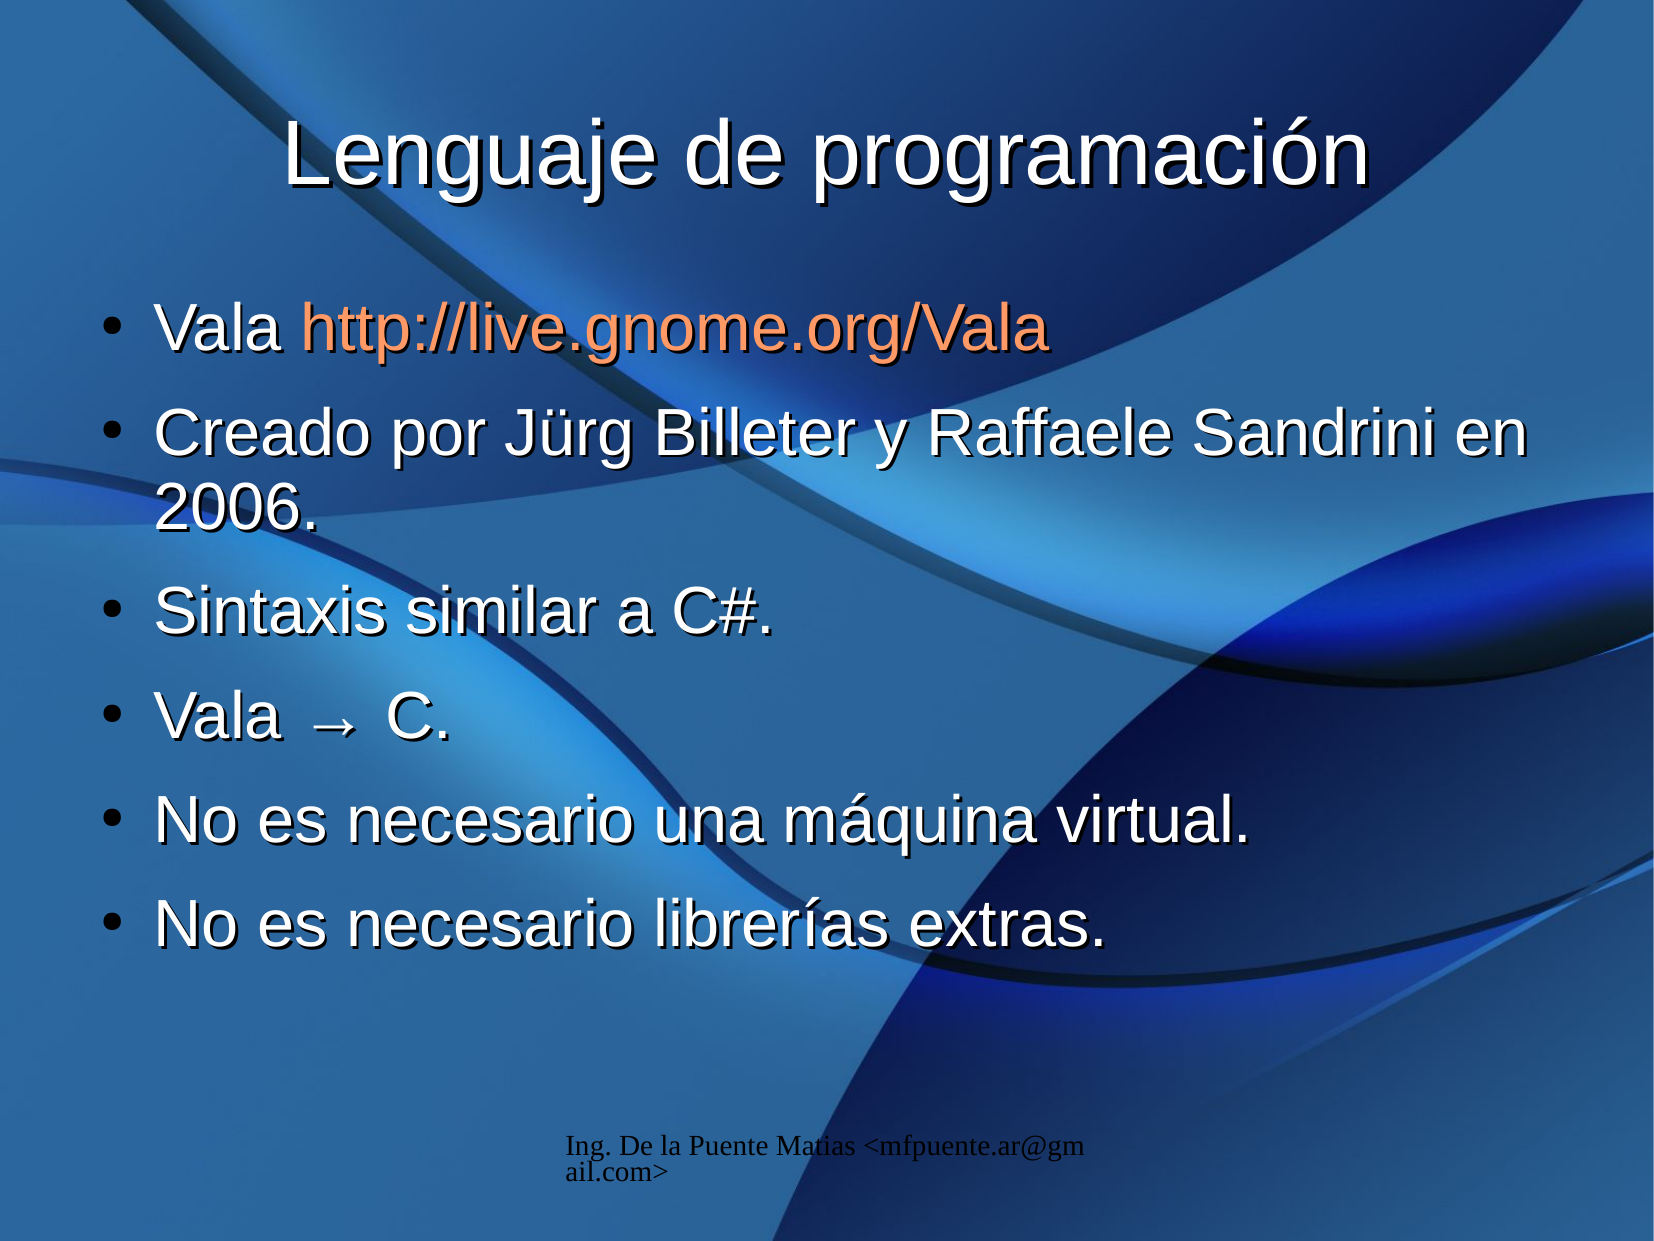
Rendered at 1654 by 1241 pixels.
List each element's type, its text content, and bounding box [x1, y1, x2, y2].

picture [0, 0, 1654, 1241]
title Lenguaje de programación [82, 49, 1571, 257]
list Vala http://live.gnome.org/Vala Creado por Jürg Billeter y Raffaele Sandrini en 2006. Sintaxis similar a C#. Vala → C. No es necesario una máquina virtual. No es necesario librerías extras. [82, 290, 1571, 1109]
